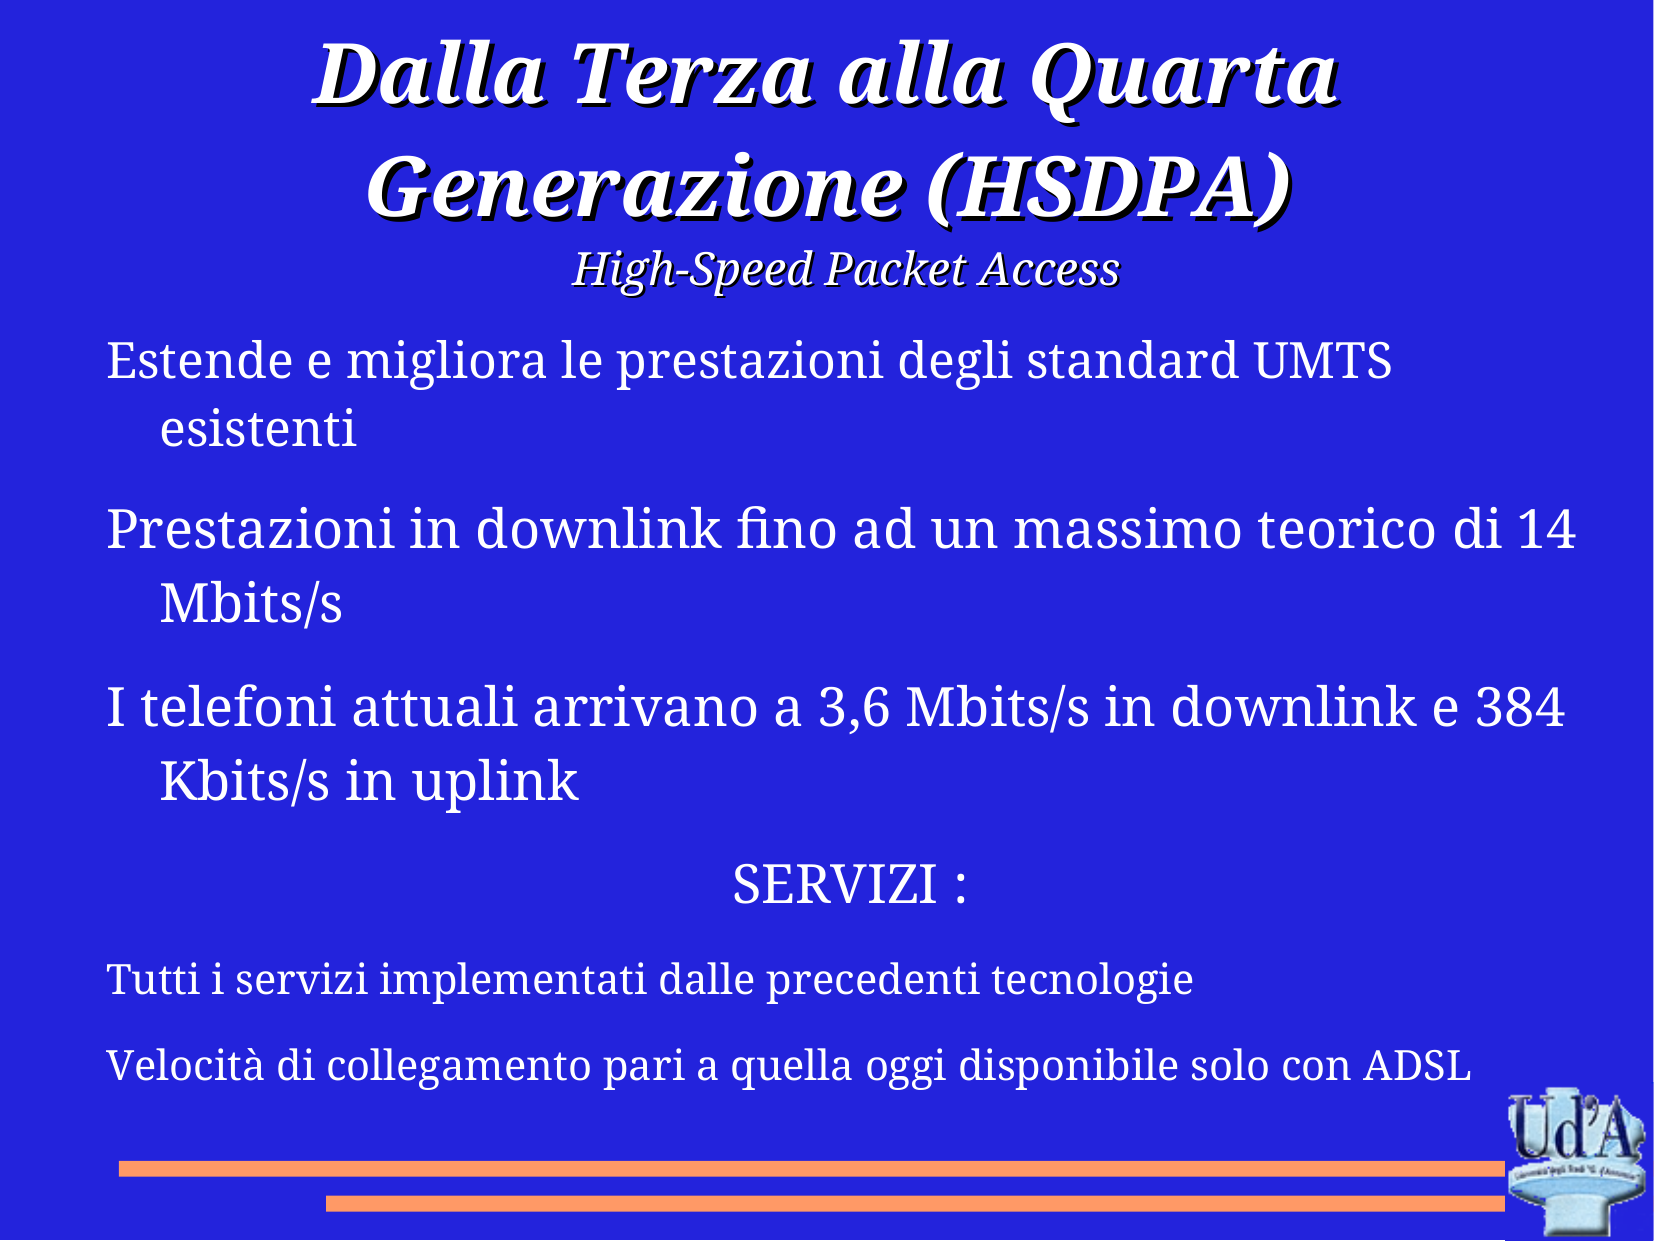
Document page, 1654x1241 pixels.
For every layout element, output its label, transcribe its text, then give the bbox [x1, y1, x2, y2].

picture [1505, 1082, 1654, 1241]
list Estende e migliora le prestazioni degli standard UMTS esistenti Prestazioni in downlink fino ad un massimo teorico di 14 Mbits/s I telefoni attuali arrivano a 3,6 Mbits/s in downlink e 384 Kbits/s in uplink SERVIZI : Tutti i servizi implementati dalle precedenti tecnologie Velocità di collegamento pari a quella oggi disponibile solo con ADSL [88, 324, 1595, 1211]
list High-Speed Packet Access [118, 236, 1558, 324]
title Dalla Terza alla Quarta Generazione (HSDPA) [121, 23, 1534, 232]
